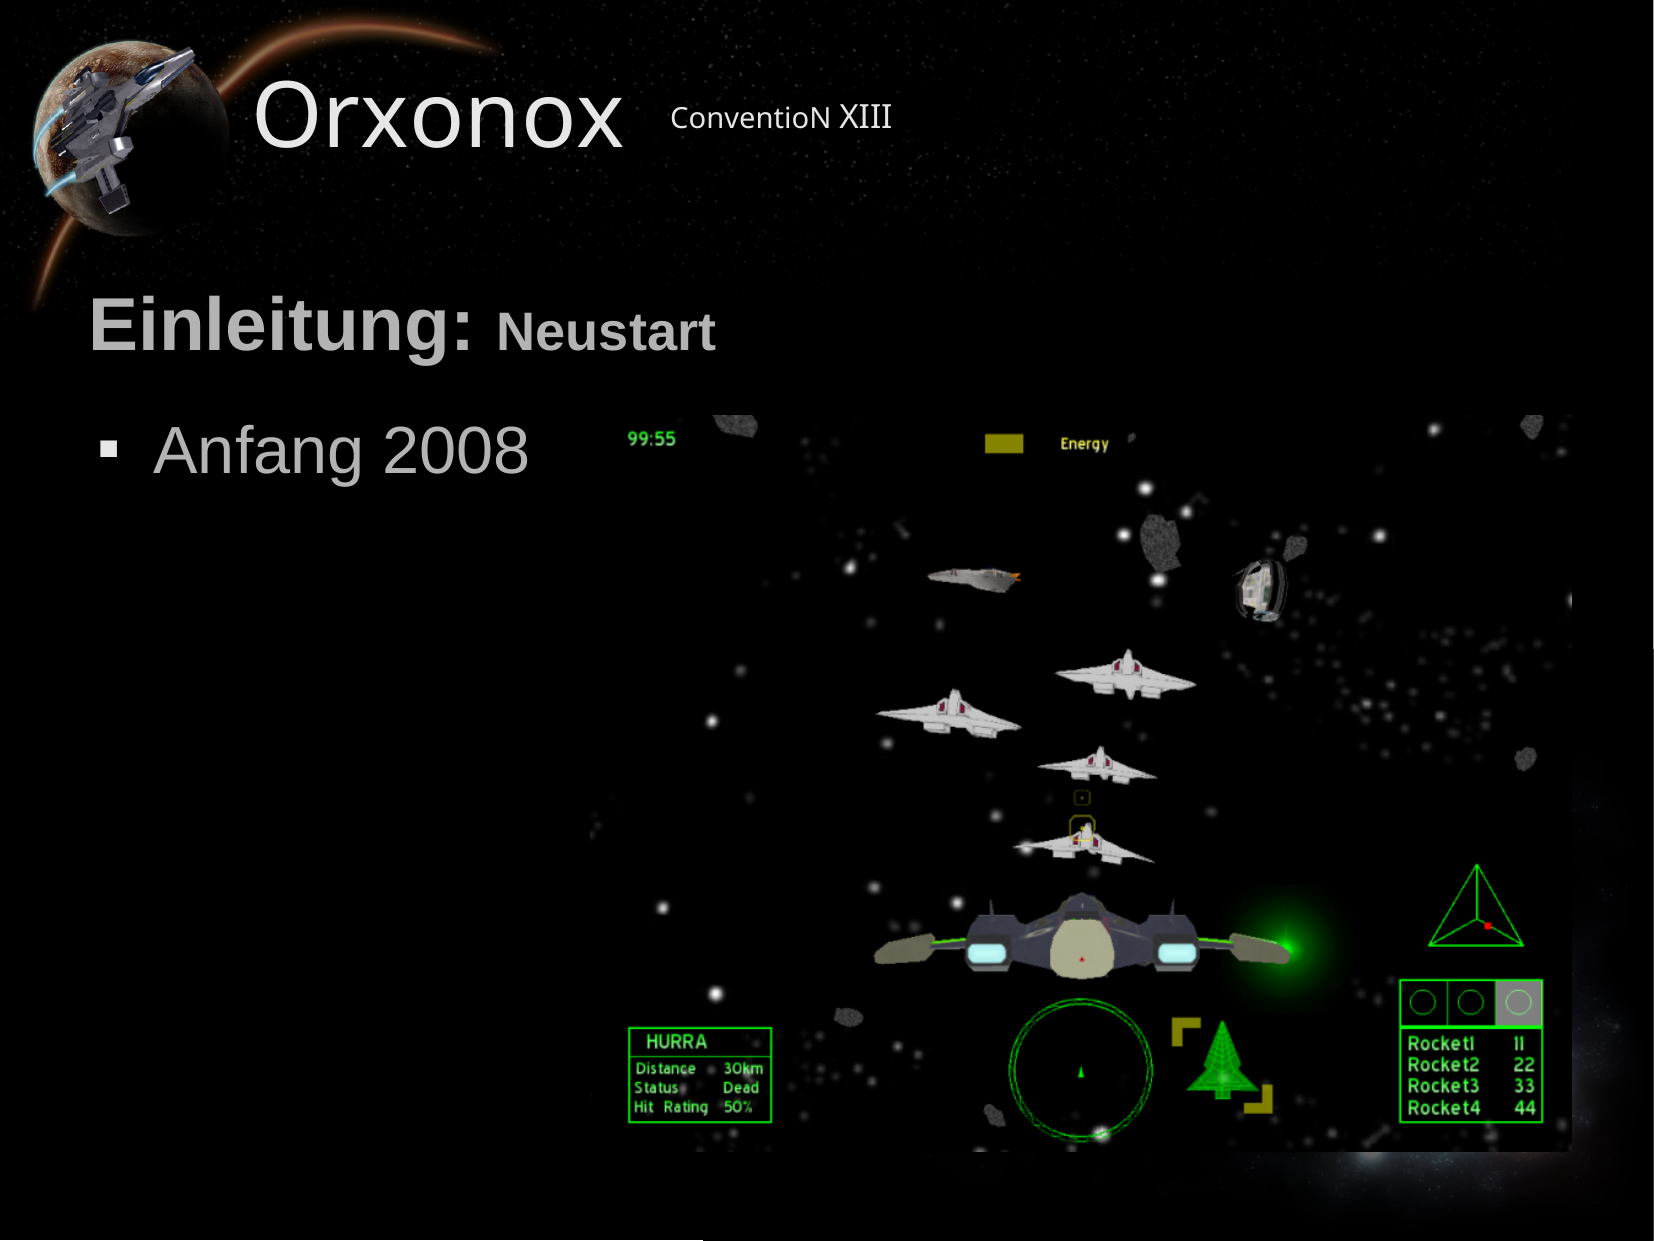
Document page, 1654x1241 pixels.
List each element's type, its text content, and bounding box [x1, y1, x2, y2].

title Einleitung: Neustart [88, 273, 1577, 377]
picture [0, 0, 1607, 443]
list Anfang 2008 [82, 413, 1571, 502]
picture [590, 415, 1654, 1241]
